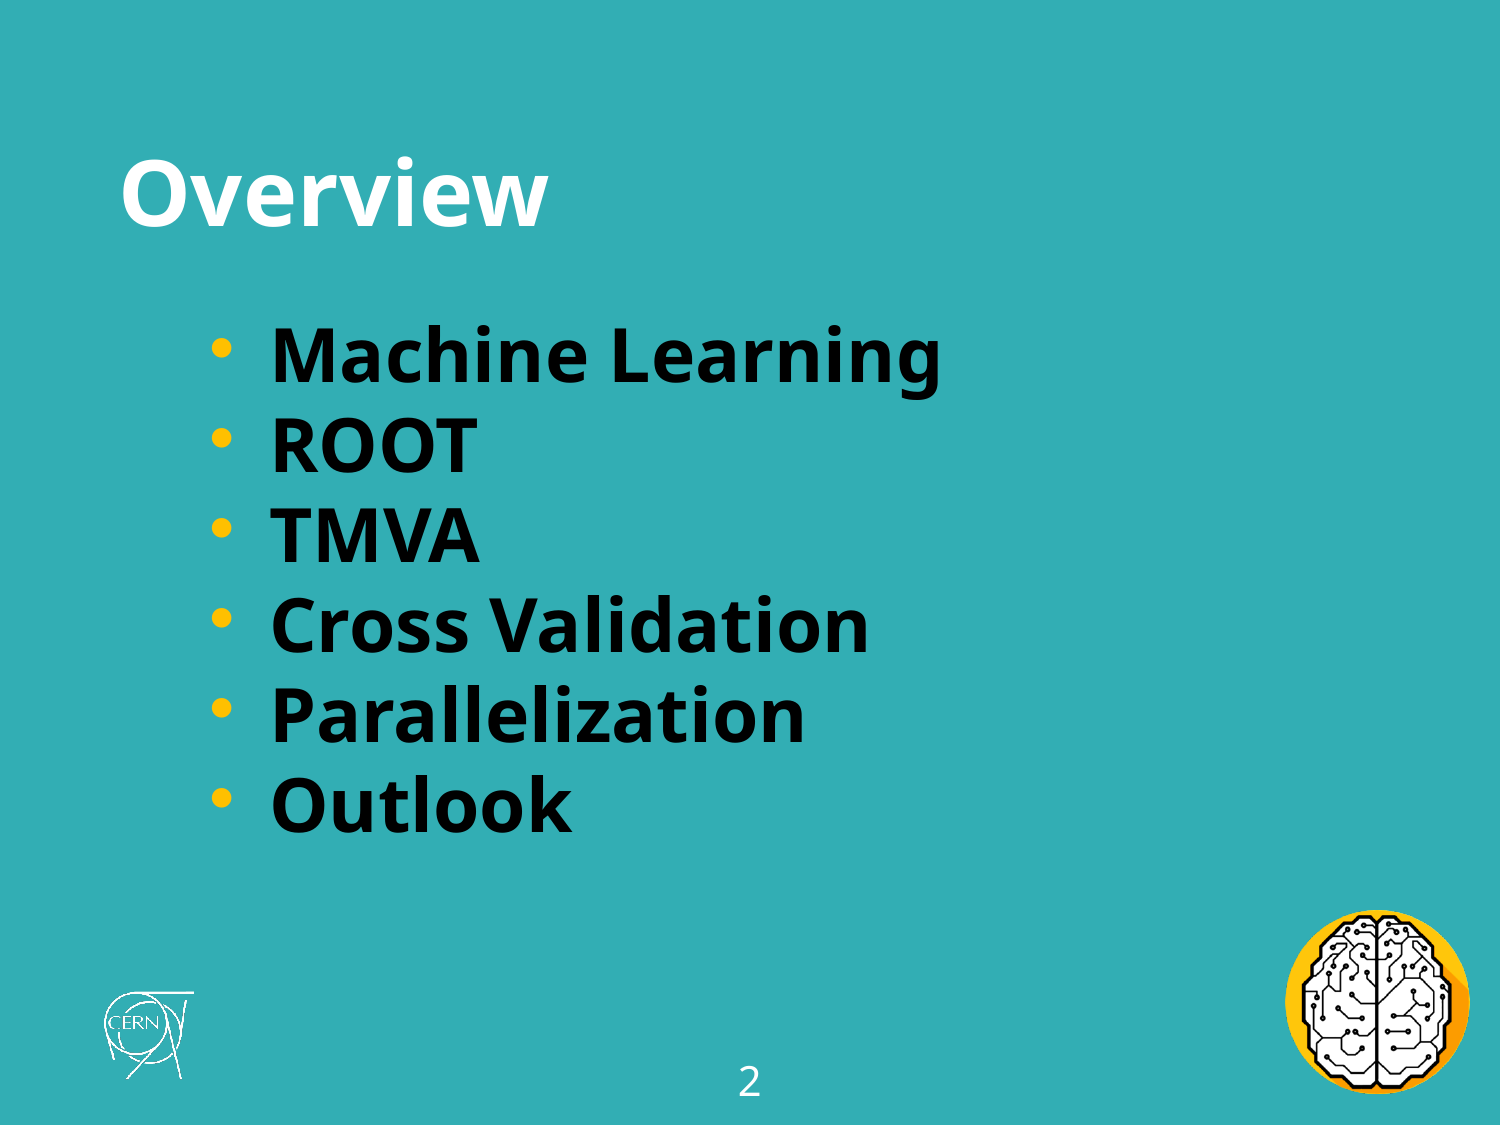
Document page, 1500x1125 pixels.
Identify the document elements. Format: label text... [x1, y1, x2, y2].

title Overview [103, 130, 1397, 263]
picture [1278, 903, 1475, 1100]
slide_number 2 [581, 1049, 919, 1110]
picture [103, 991, 195, 1080]
list Machine Learning ROOT TMVA Cross Validation Parallelization Outlook [194, 299, 1397, 883]
